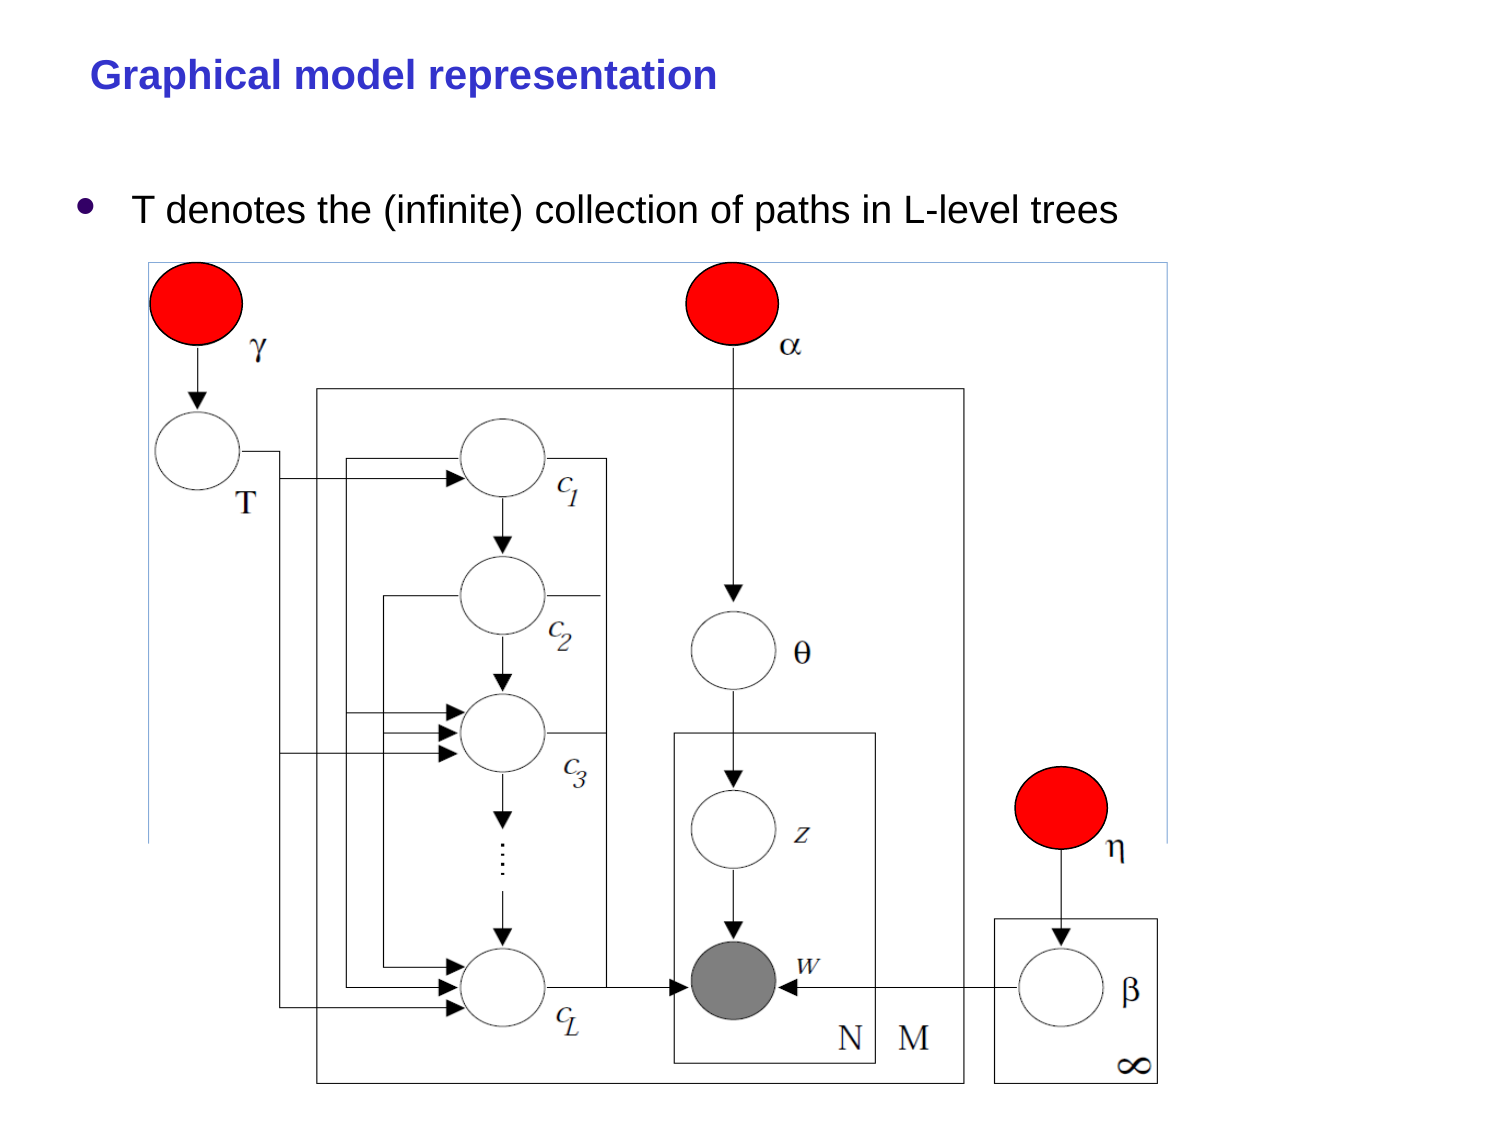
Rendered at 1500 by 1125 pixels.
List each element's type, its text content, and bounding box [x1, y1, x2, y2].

title Graphical model representation [75, 37, 1426, 113]
list T denotes the (infinite) collection of paths in L-level trees [75, 187, 1425, 1088]
text_box [686, 262, 779, 345]
text_box [1015, 766, 1108, 850]
picture [148, 262, 1170, 1092]
text_box [150, 262, 243, 345]
